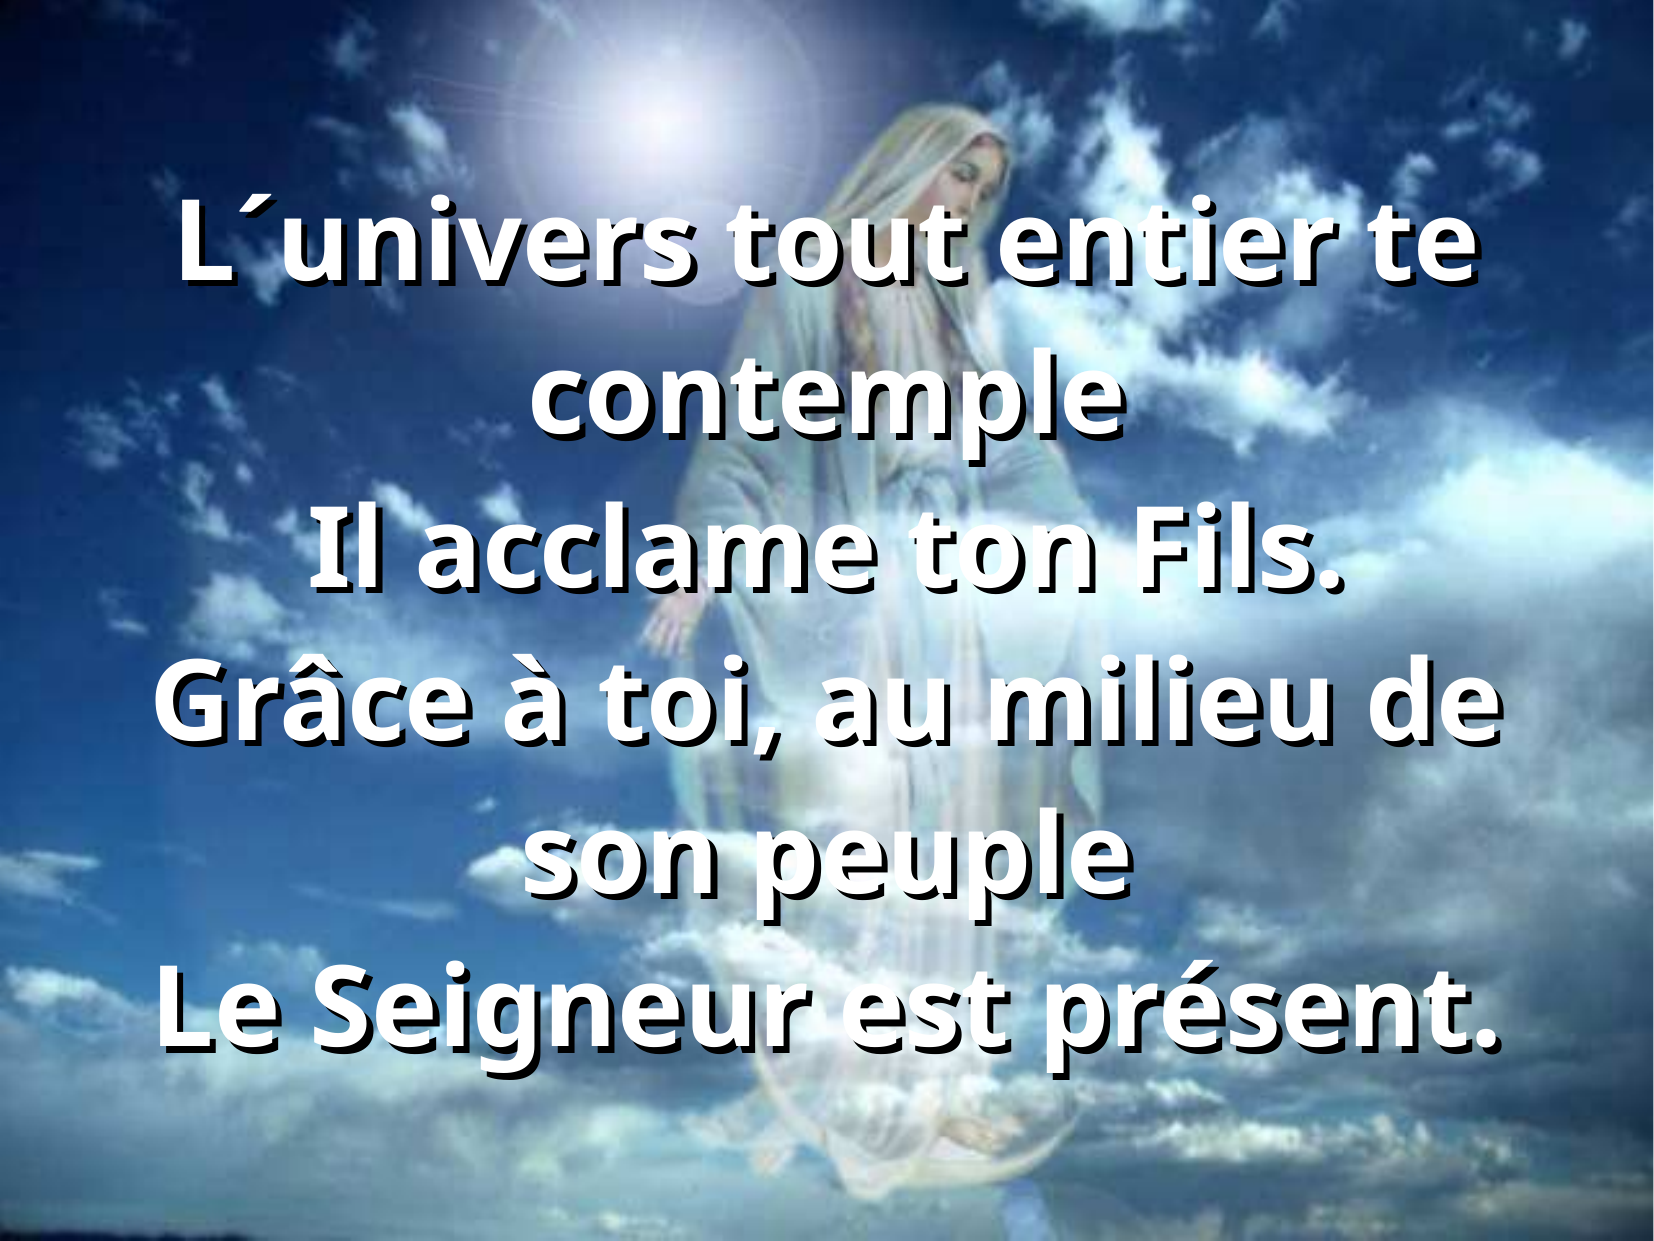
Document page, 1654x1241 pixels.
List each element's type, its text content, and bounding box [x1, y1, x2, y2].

subtitle L´univers tout entier te contemple Il acclame ton Fils. Grâce à toi, au milieu de son peuple Le Seigneur est présent. [82, 59, 1571, 1182]
picture [0, 0, 1654, 1241]
